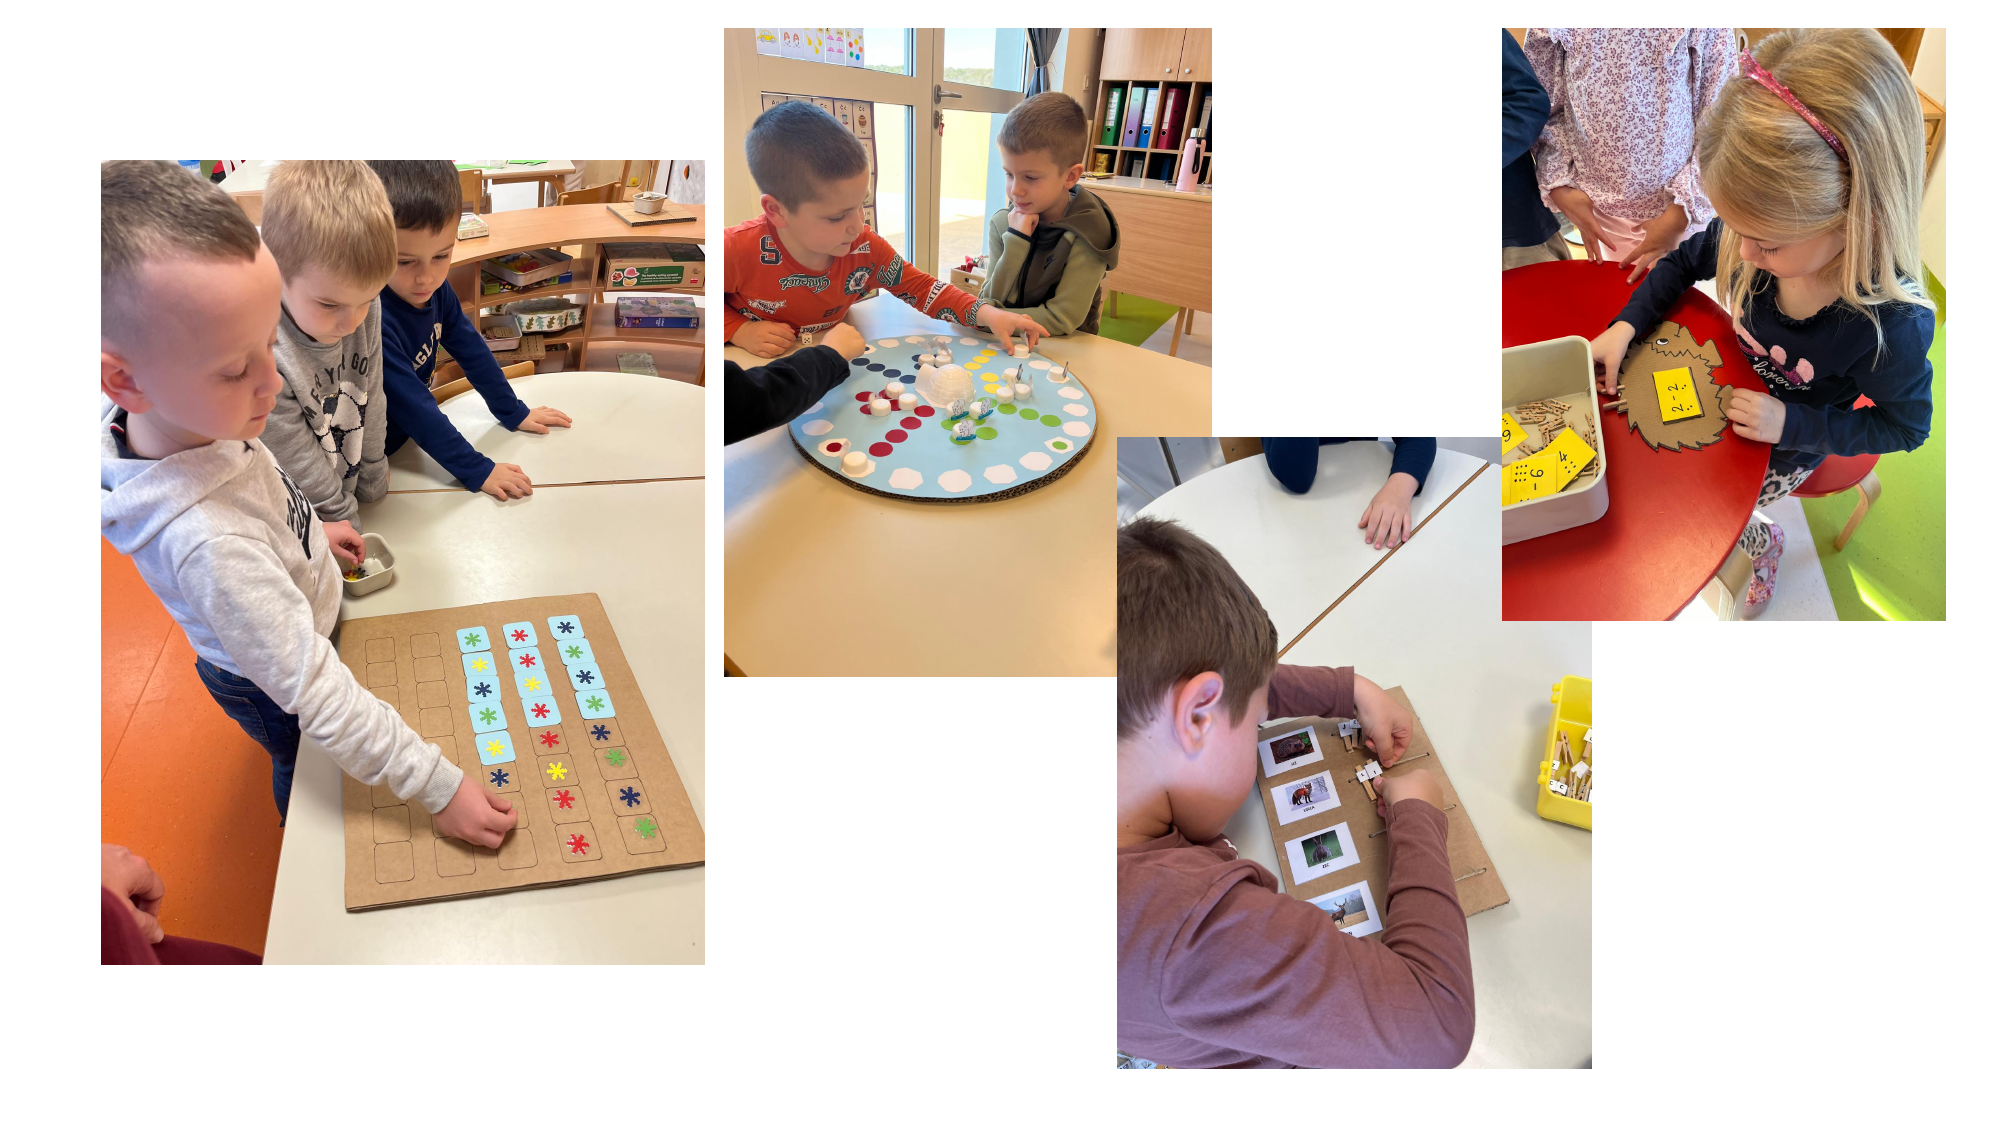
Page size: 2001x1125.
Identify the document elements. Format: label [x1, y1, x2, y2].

picture [724, 28, 1946, 1069]
picture [101, 160, 705, 965]
